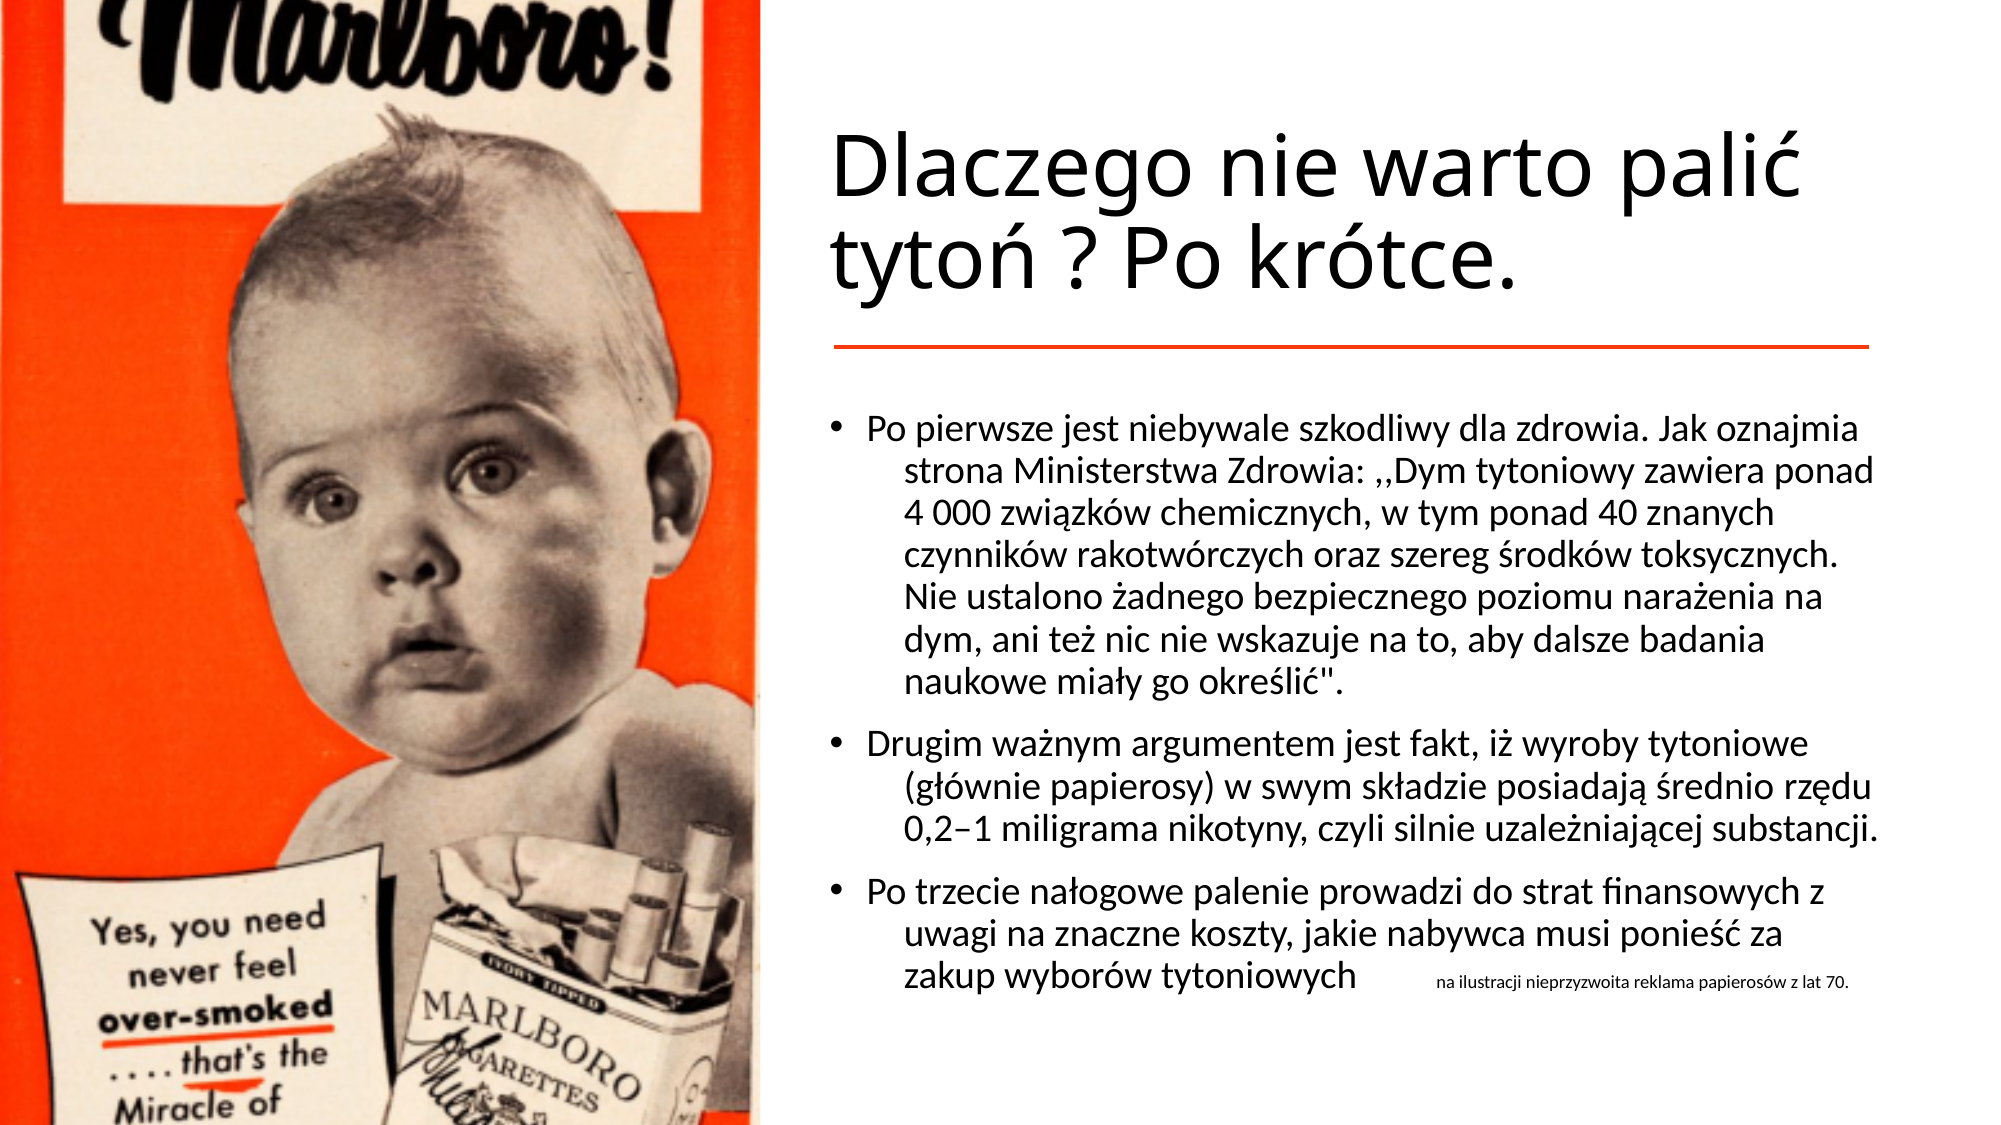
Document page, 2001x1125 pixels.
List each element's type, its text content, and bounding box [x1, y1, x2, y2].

title Dlaczego nie warto palić tytoń ? Po krótce. [814, 103, 1896, 315]
picture [0, 0, 761, 1125]
list Po pierwsze jest niebywale szkodliwy dla zdrowia. Jak oznajmia strona Ministerstwa Zdrowia: ,,Dym tytoniowy zawiera ponad 4 000 związków chemicznych, w tym ponad 40 znanych czynników rakotwórczych oraz szereg środków toksycznych. Nie ustalono żadnego bezpiecznego poziomu narażenia na dym, ani też nic nie wskazuje na to, aby dalsze badania naukowe miały go określić". Drugim ważnym argumentem jest fakt, iż wyroby tytoniowe (głównie papierosy) w swym składzie posiadają średnio rzędu 0,2–1 miligrama nikotyny, czyli silnie uzależniającej substancji. Po trzecie nałogowe palenie prowadzi do strat finansowych z uwagi na znaczne koszty, jakie nabywca musi ponieść za zakup wyborów tytoniowych na ilustracji nieprzyzwoita reklama papierosów z lat 70. [814, 399, 1896, 1021]
